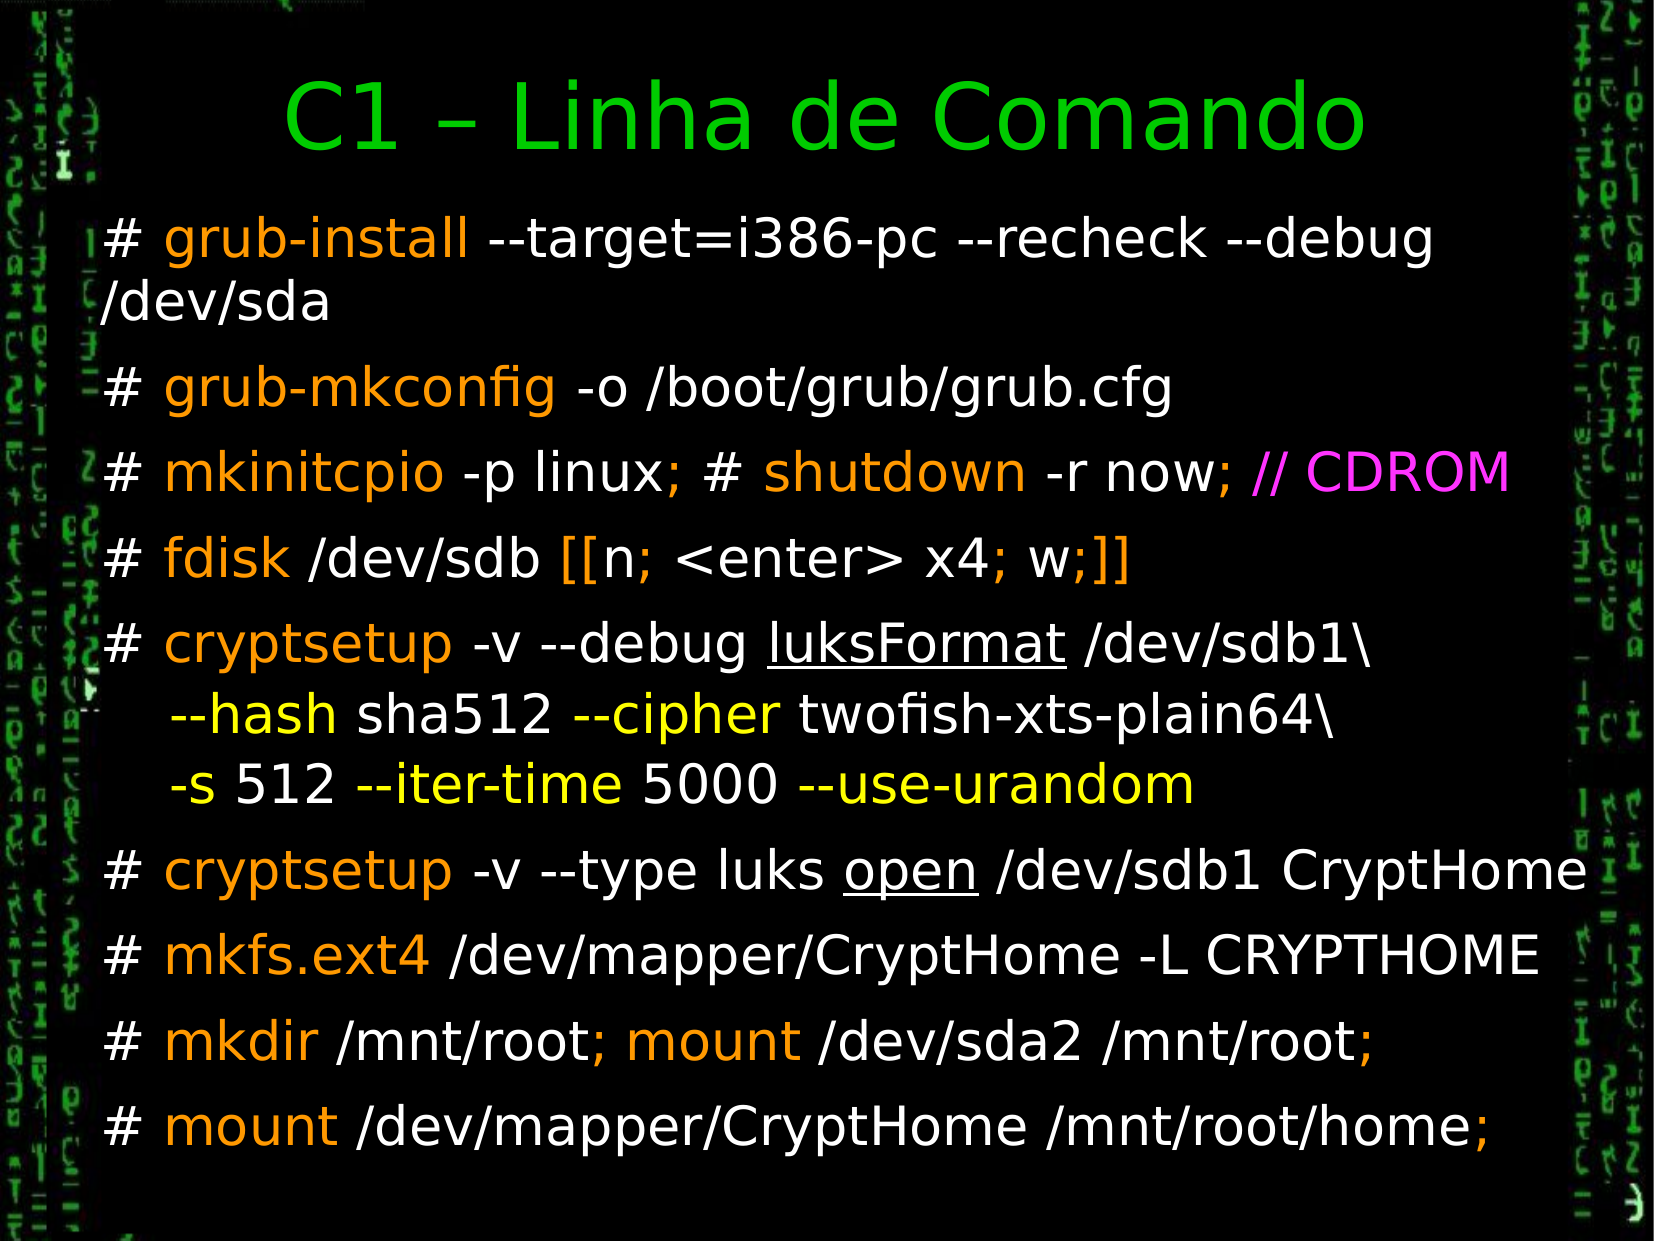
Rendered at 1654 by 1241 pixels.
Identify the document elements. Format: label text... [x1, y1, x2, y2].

picture [0, 0, 1654, 1241]
list # grub-install --target=i386-pc --recheck --debug /dev/sda # grub-mkconfig -o /boot/grub/grub.cfg # mkinitcpio -p linux; # shutdown -r now; // CDROM # fdisk /dev/sdb [[n; <enter> x4; w;]] # cryptsetup -v --debug luksFormat /dev/sdb1\ --hash sha512 --cipher twofish-xts-plain64\ -s 512 --iter-time 5000 --use-urandom # cryptsetup -v --type luks open /dev/sdb1 CryptHome # mkfs.ext4 /dev/mapper/CryptHome -L CRYPTHOME # mkdir /mnt/root; mount /dev/sda2 /mnt/root; # mount /dev/mapper/CryptHome /mnt/root/home; [100, 207, 1600, 1216]
title C1 – Linha de Comando [82, 13, 1571, 222]
